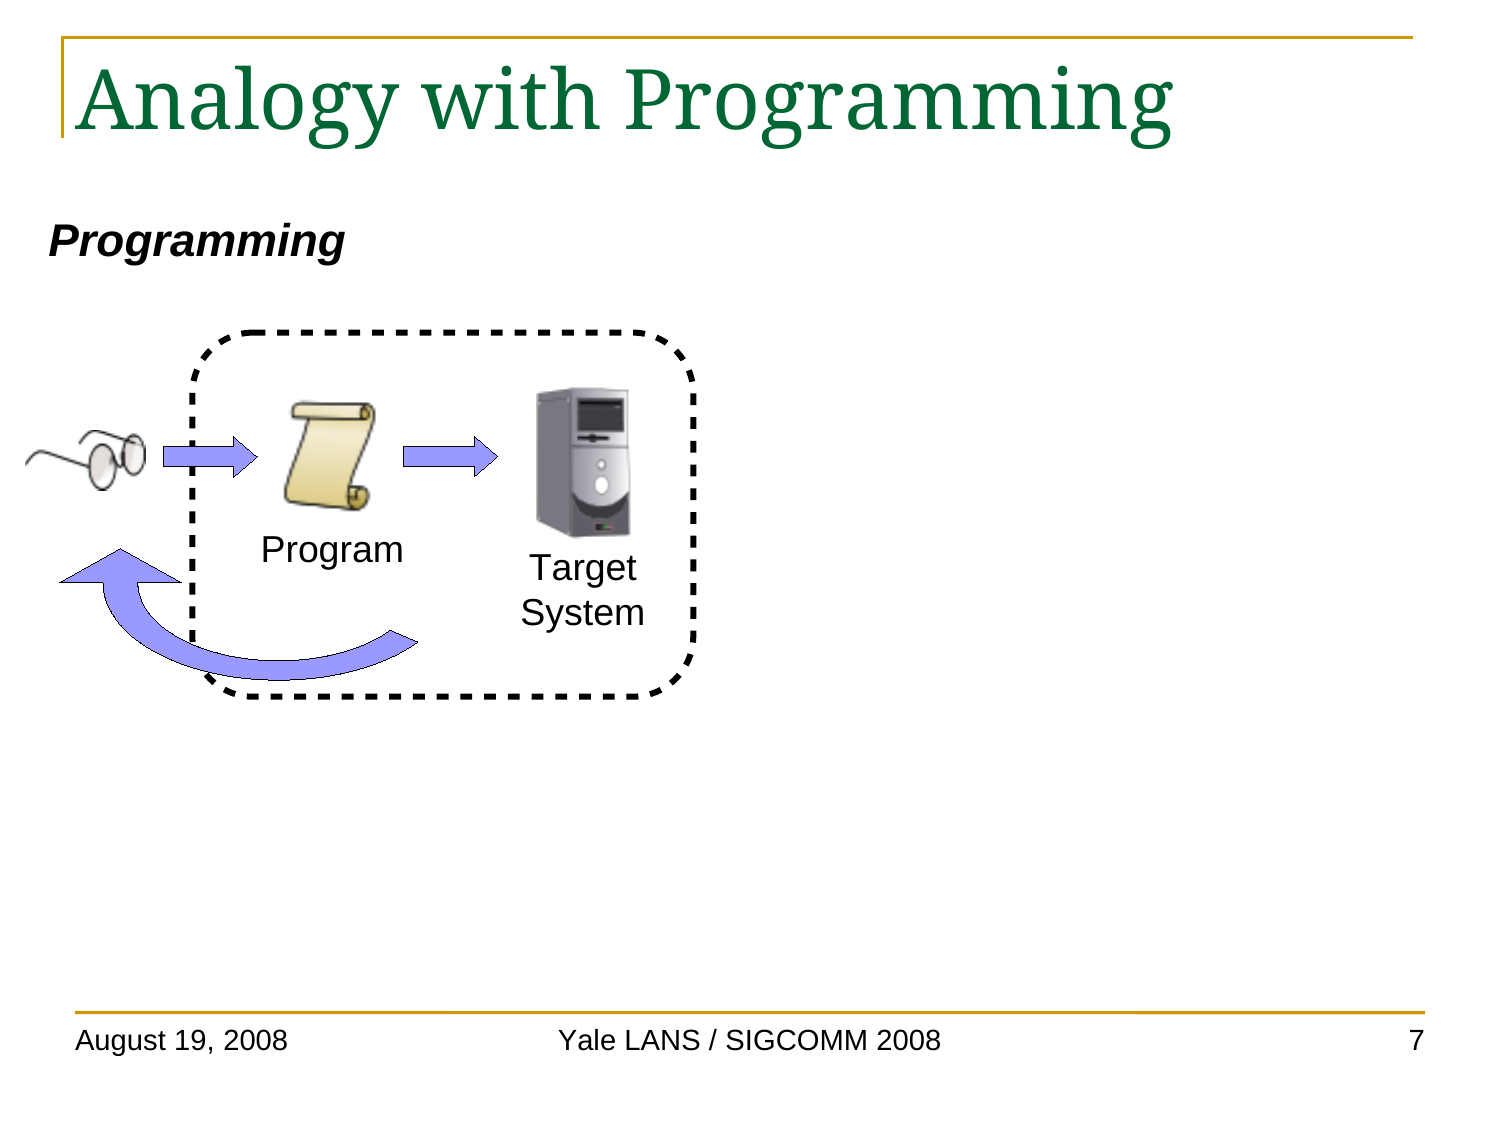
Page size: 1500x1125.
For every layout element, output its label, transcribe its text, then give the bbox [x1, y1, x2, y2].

text_box [59, 548, 418, 681]
text_box [403, 436, 498, 477]
text_box Program [245, 517, 419, 578]
text_box Programming [33, 203, 362, 273]
picture [533, 382, 635, 535]
picture [280, 396, 381, 517]
picture [25, 430, 146, 491]
text_box Target System [505, 535, 661, 641]
title Analogy with Programming [75, 0, 1425, 198]
text_box [163, 436, 258, 478]
